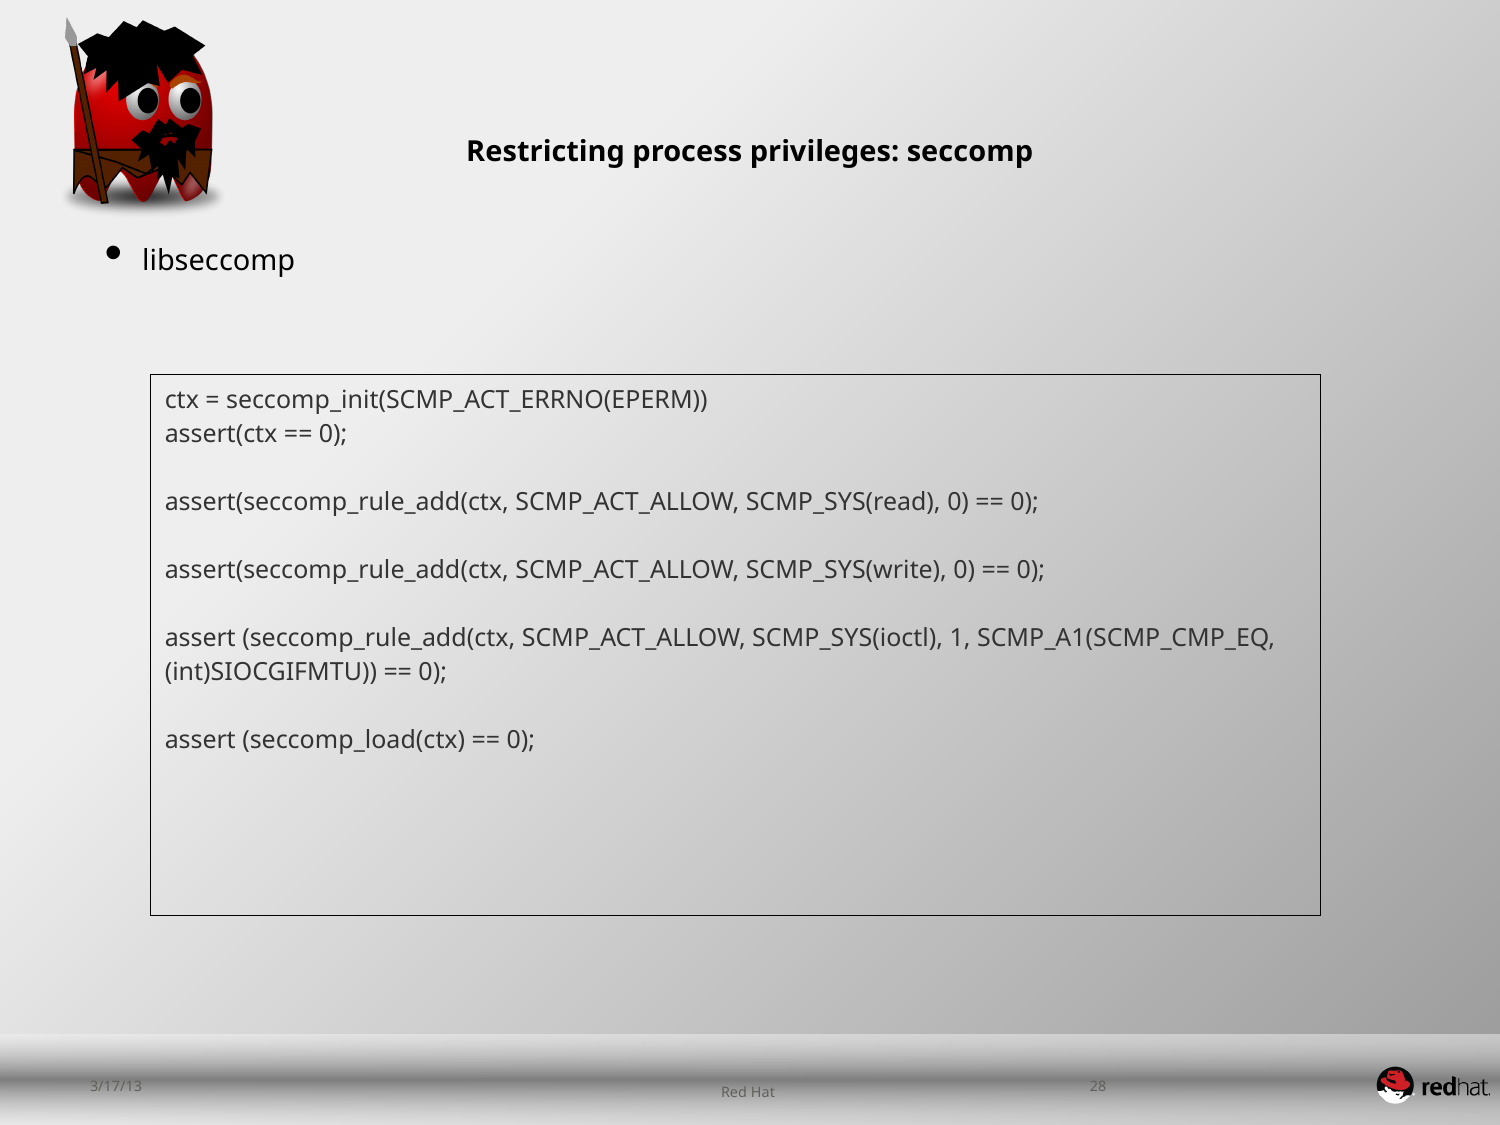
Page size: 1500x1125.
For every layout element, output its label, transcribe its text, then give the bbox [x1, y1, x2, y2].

title Restricting process privileges: seccomp [226, 22, 1426, 188]
picture [60, 14, 226, 219]
slide_number 3/17/13 [75, 1051, 425, 1112]
picture [1364, 1057, 1500, 1110]
footer Red Hat [300, 1065, 1200, 1110]
text_box ctx = seccomp_init(SCMP_ACT_ERRNO(EPERM)) assert(ctx == 0); assert(seccomp_rule_add(ctx, SCMP_ACT_ALLOW, SCMP_SYS(read), 0) == 0); assert(seccomp_rule_add(ctx, SCMP_ACT_ALLOW, SCMP_SYS(write), 0) == 0); assert (seccomp_rule_add(ctx, SCMP_ACT_ALLOW, SCMP_SYS(ioctl), 1, SCMP_A1(SCMP_CMP_EQ, (int)SIOCGIFMTU)) == 0); assert (seccomp_load(ctx) == 0); [150, 374, 1321, 916]
slide_number <number> [1074, 1051, 1337, 1112]
list libseccomp [74, 209, 1425, 1012]
